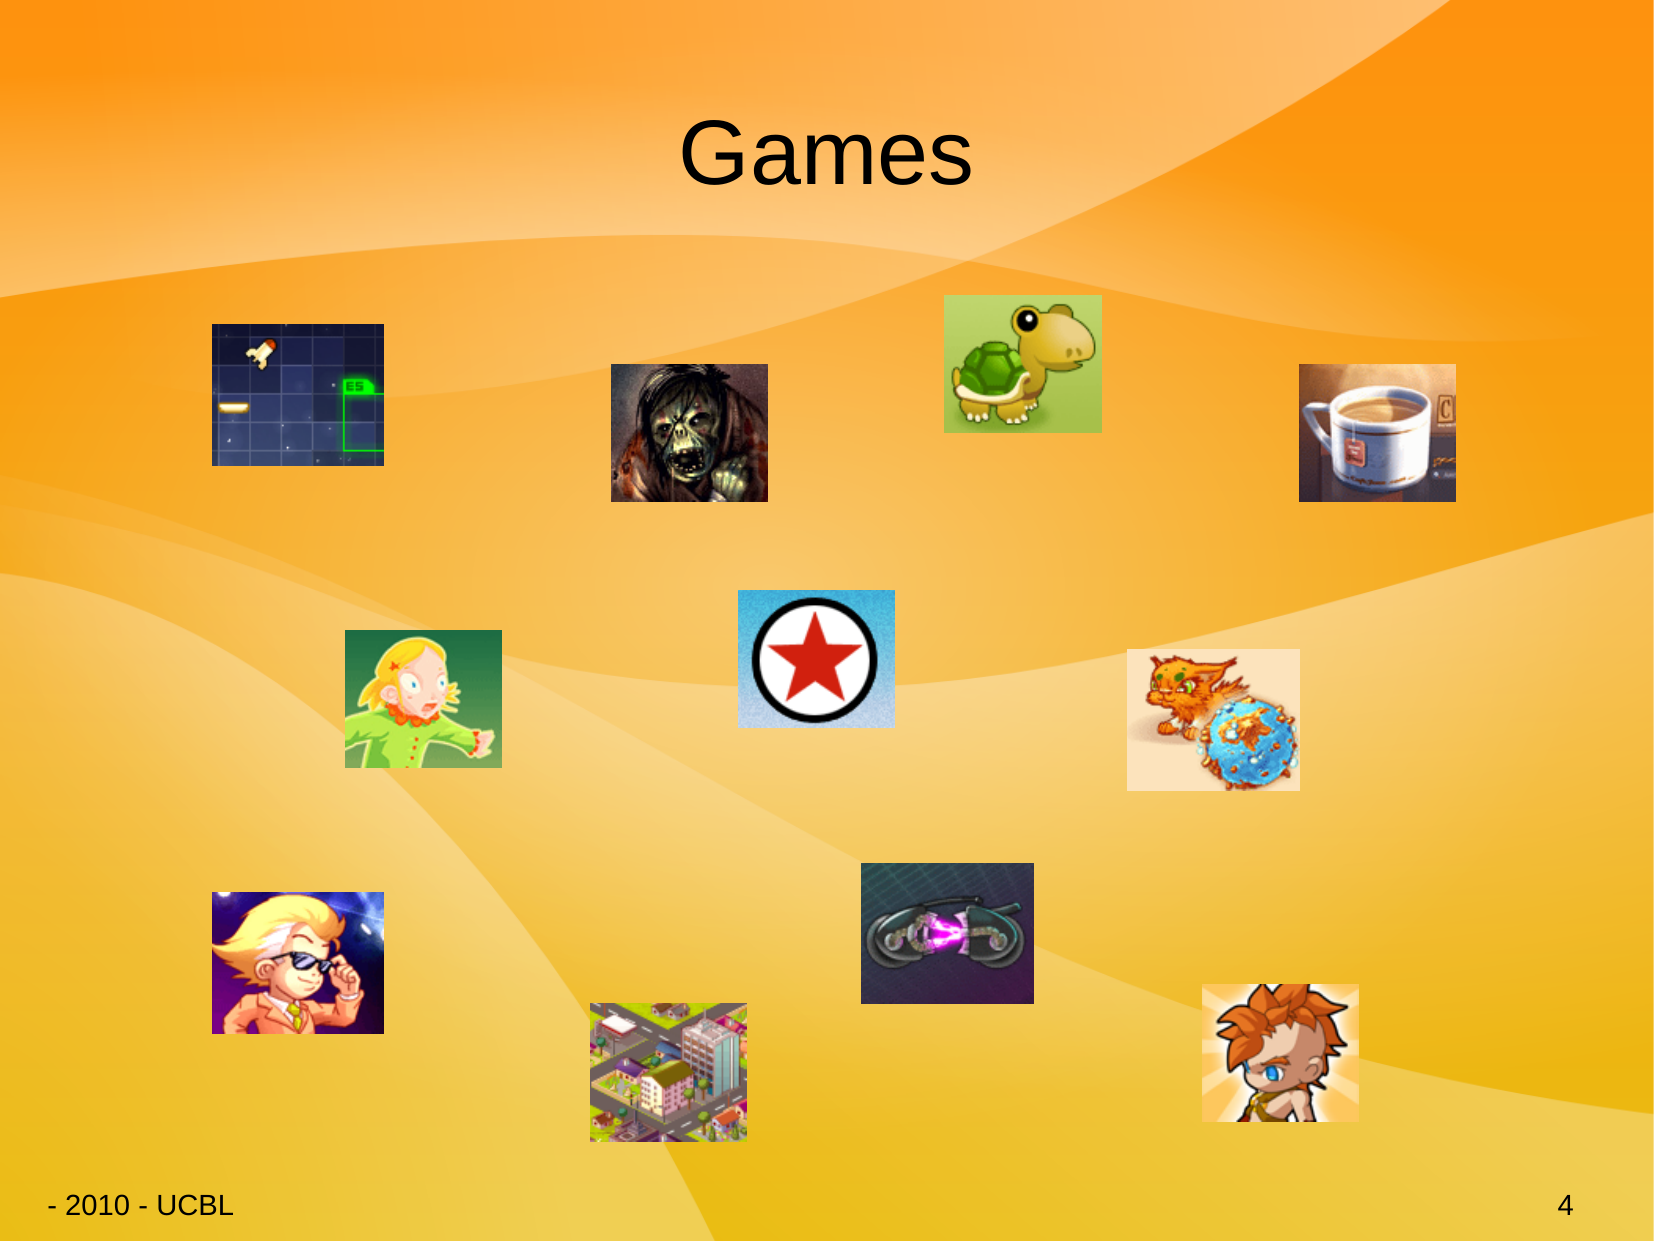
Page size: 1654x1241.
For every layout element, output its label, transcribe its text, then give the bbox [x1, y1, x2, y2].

picture [0, 0, 1654, 1241]
text_box <numéro> [1542, 1181, 1654, 1241]
text_box Adrian Gaudebert - 2010 - UCBL [16, 1181, 473, 1229]
title Games [82, 49, 1571, 257]
